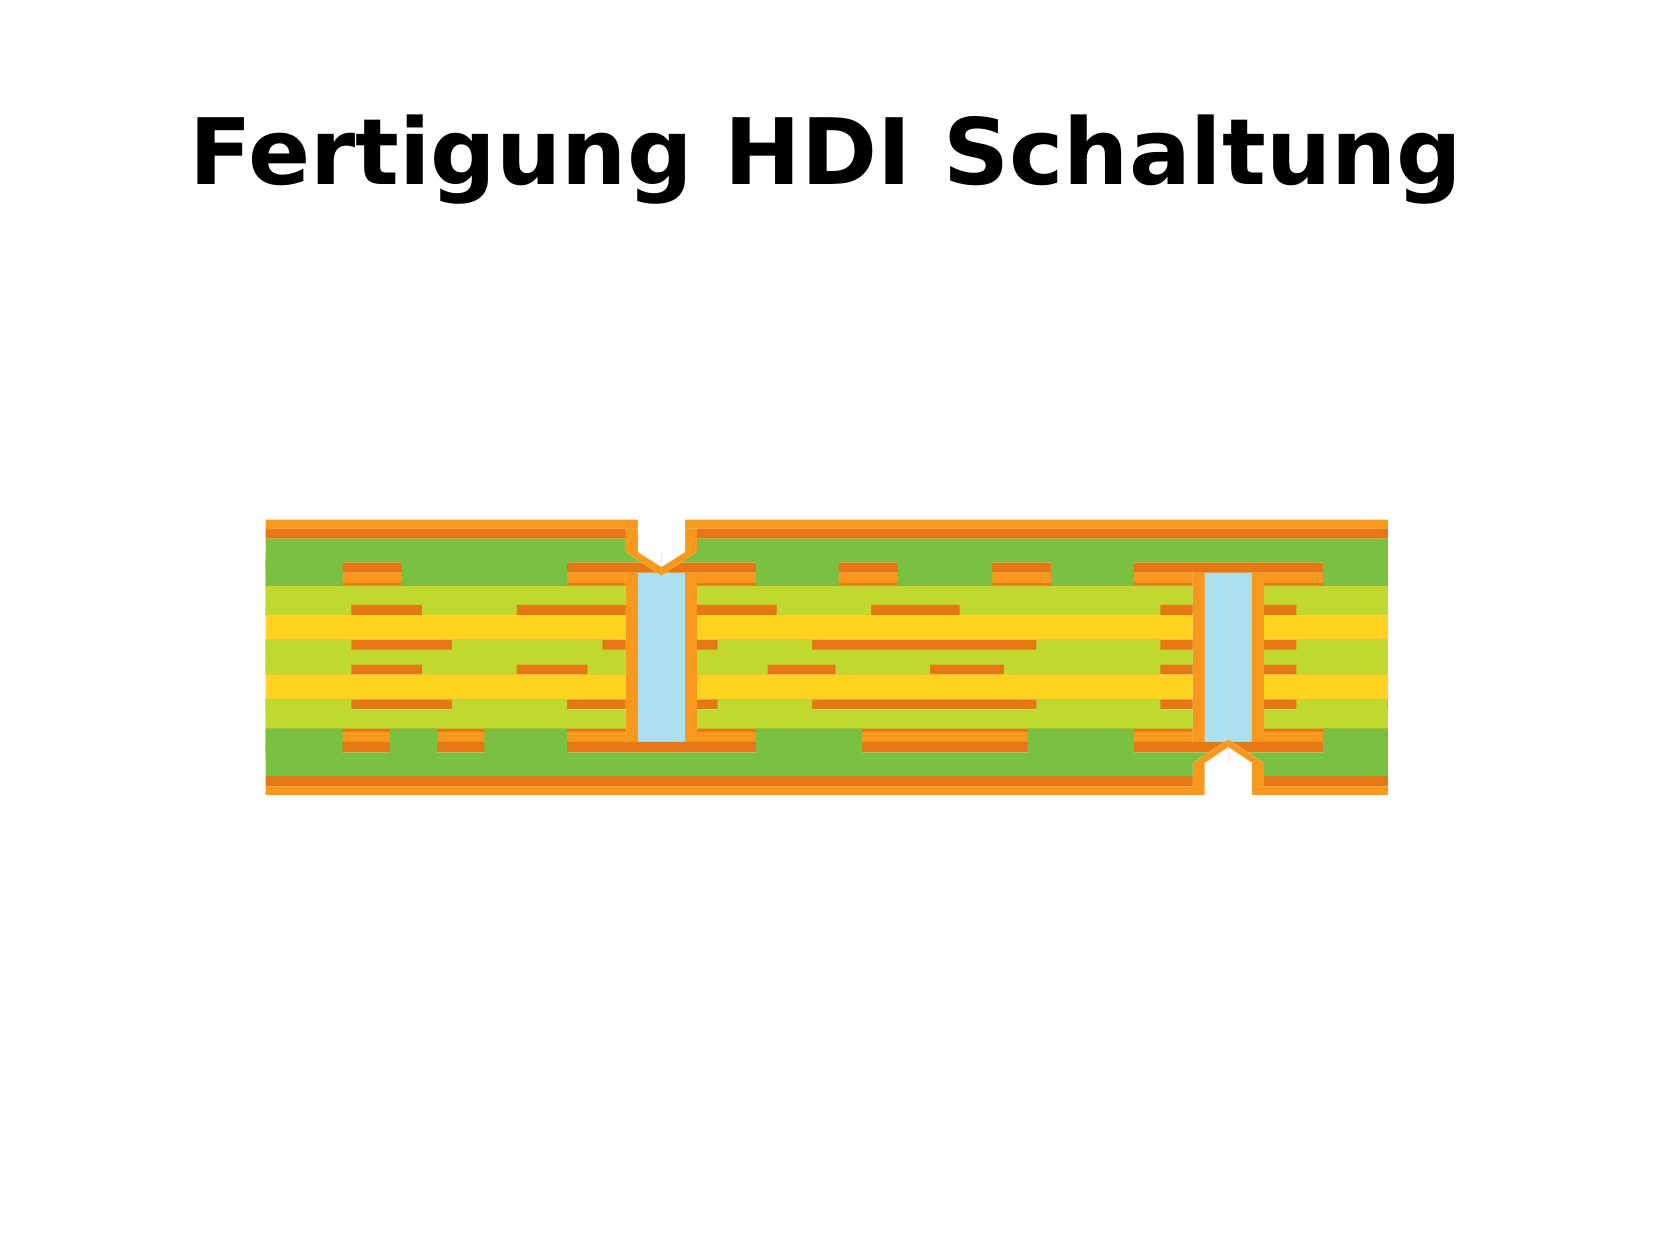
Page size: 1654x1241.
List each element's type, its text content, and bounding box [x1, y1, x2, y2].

title Fertigung HDI Schaltung [82, 49, 1571, 257]
text_box [259, 507, 1394, 804]
